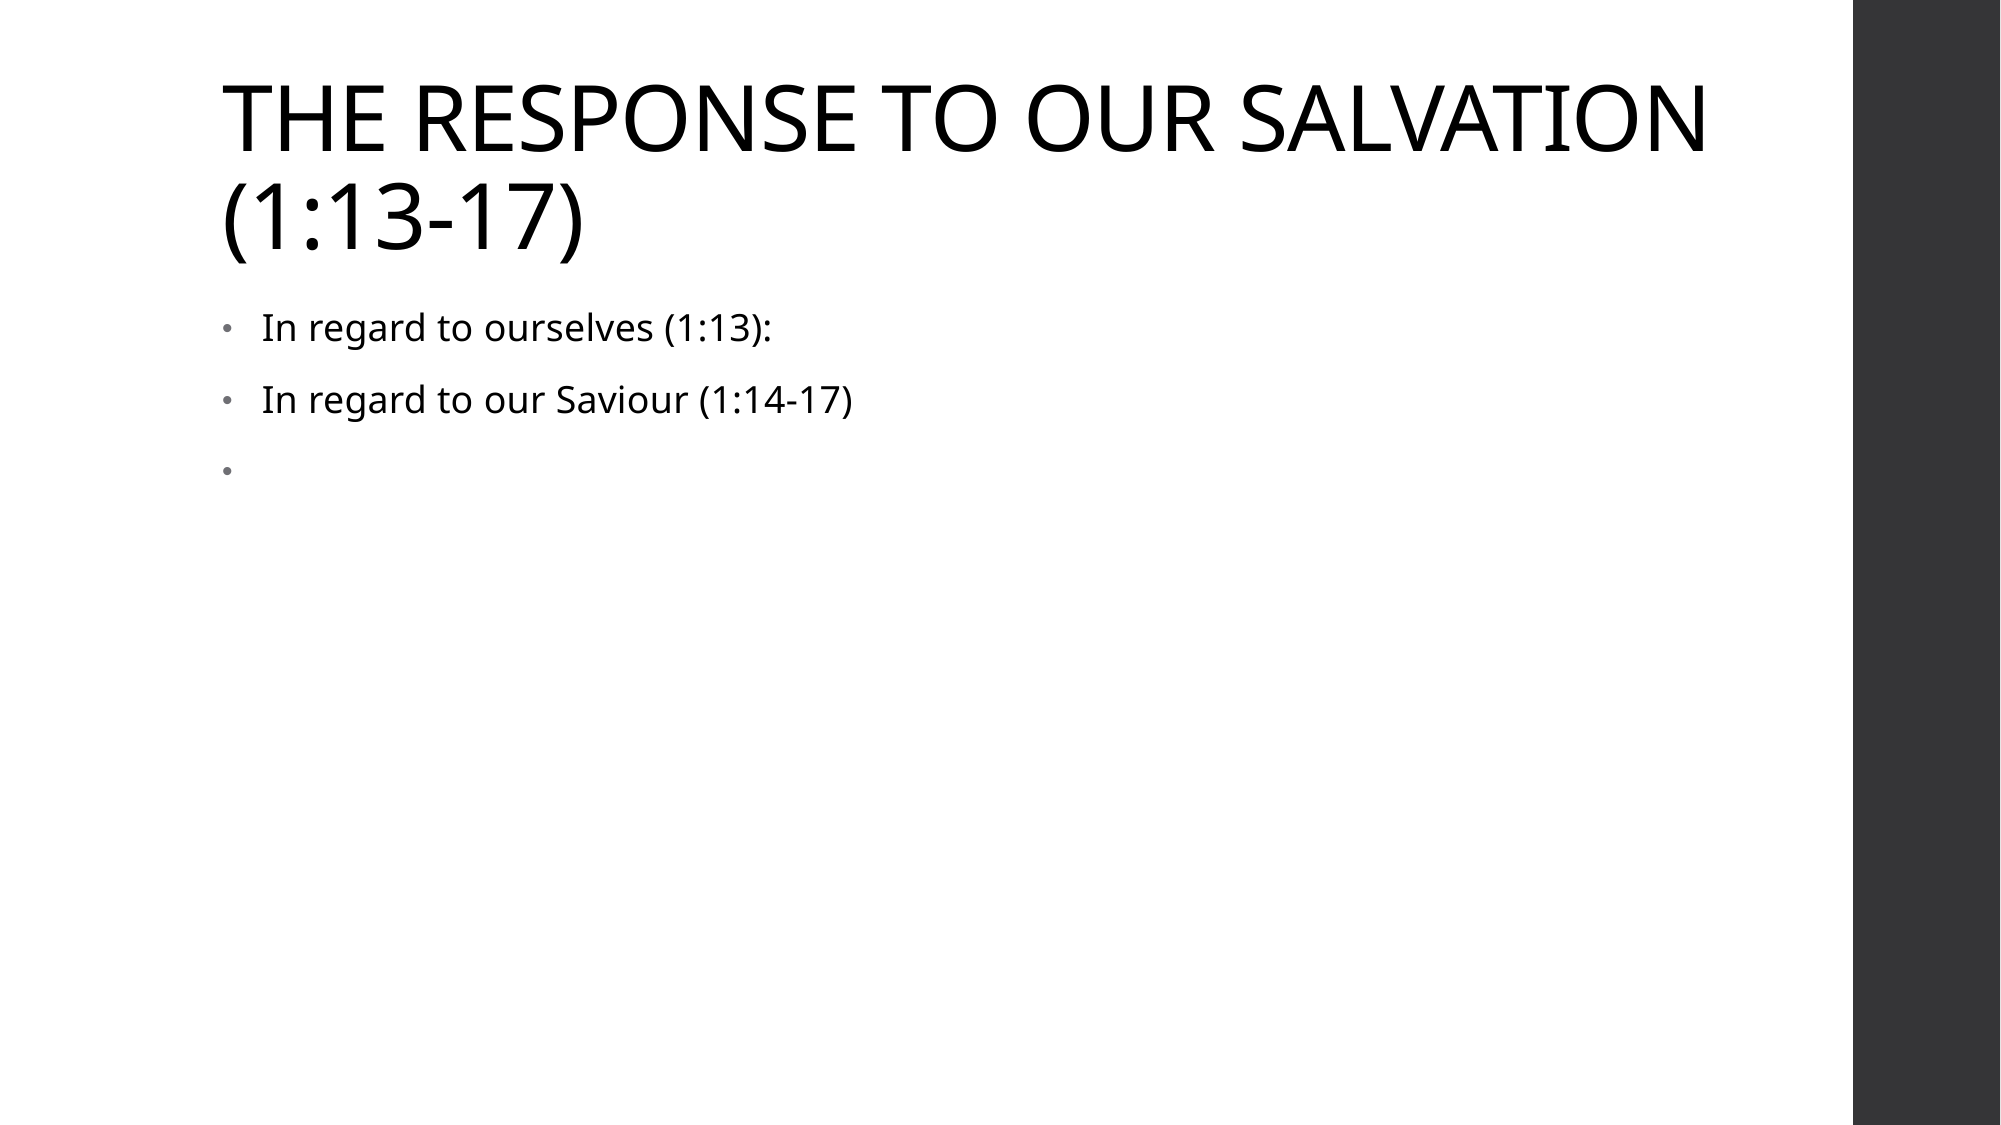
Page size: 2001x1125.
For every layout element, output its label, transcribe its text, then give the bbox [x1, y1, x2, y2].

title THE RESPONSE TO OUR SALVATION (1:13-17) [206, 60, 1797, 278]
list In regard to ourselves (1:13): In regard to our Saviour (1:14-17) [206, 299, 1617, 1014]
